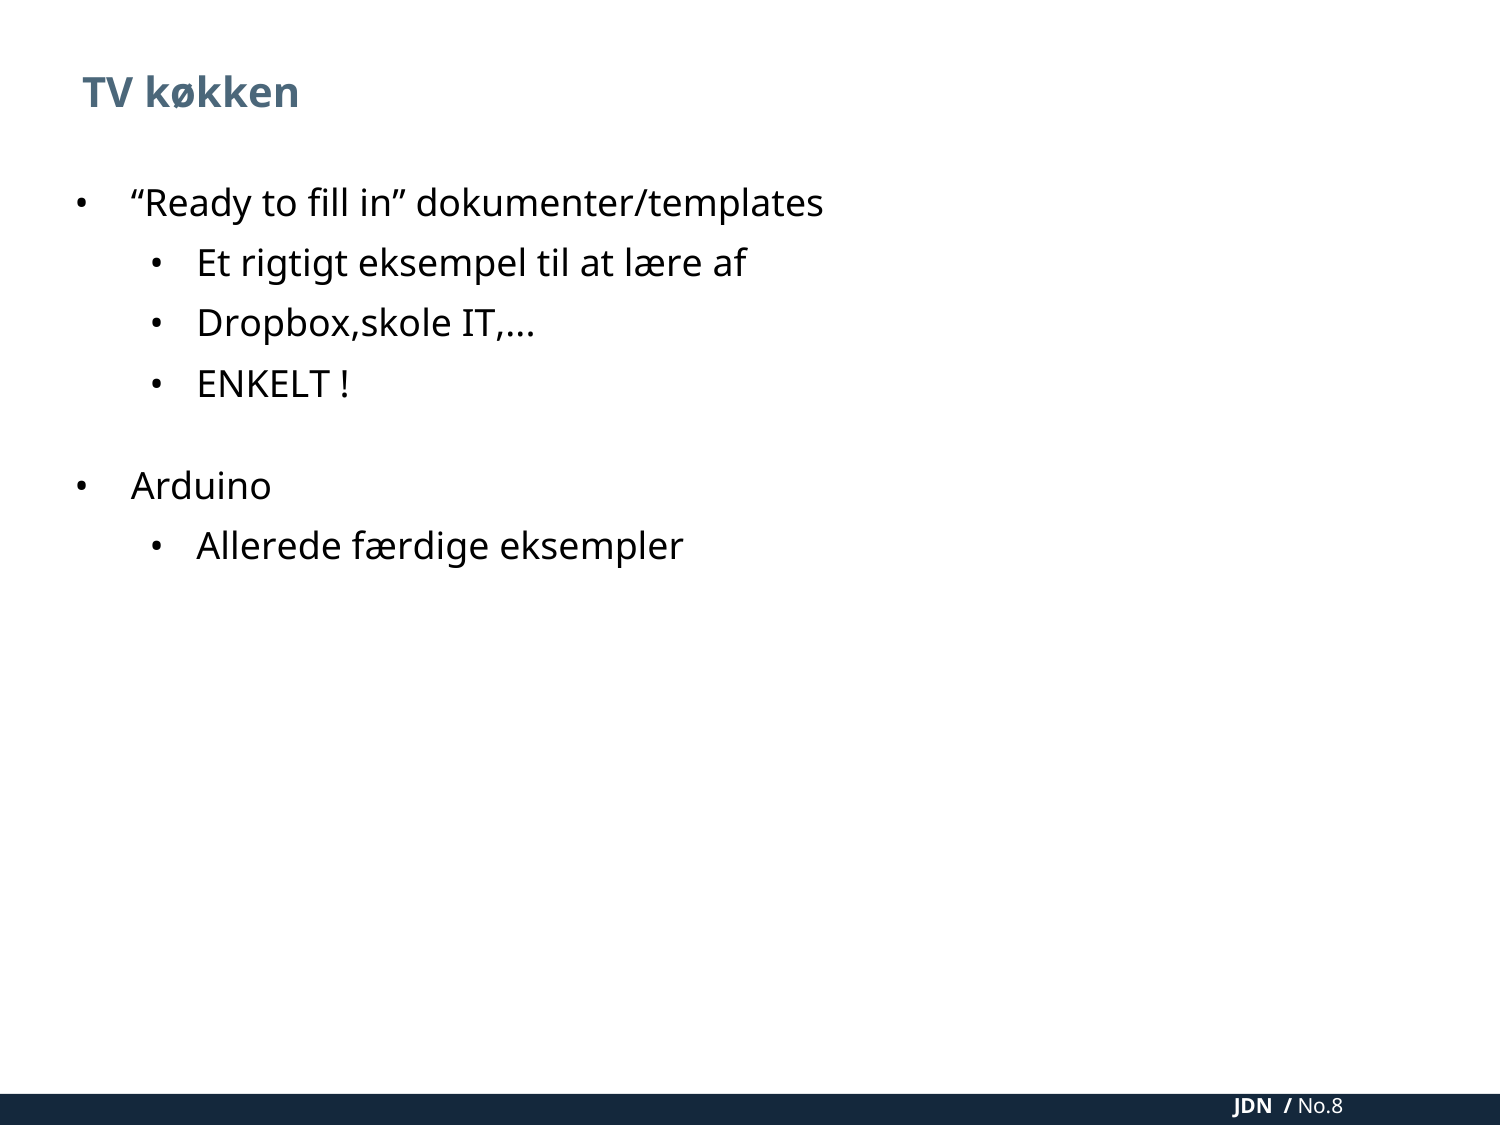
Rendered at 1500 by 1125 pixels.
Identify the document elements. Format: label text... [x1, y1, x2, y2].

list “Ready to fill in” dokumenter/templates Et rigtigt eksempel til at lære af Dropbox,skole IT,... ENKELT ! Arduino Allerede færdige eksempler [68, 176, 1462, 1094]
title TV køkken [67, 34, 1416, 148]
